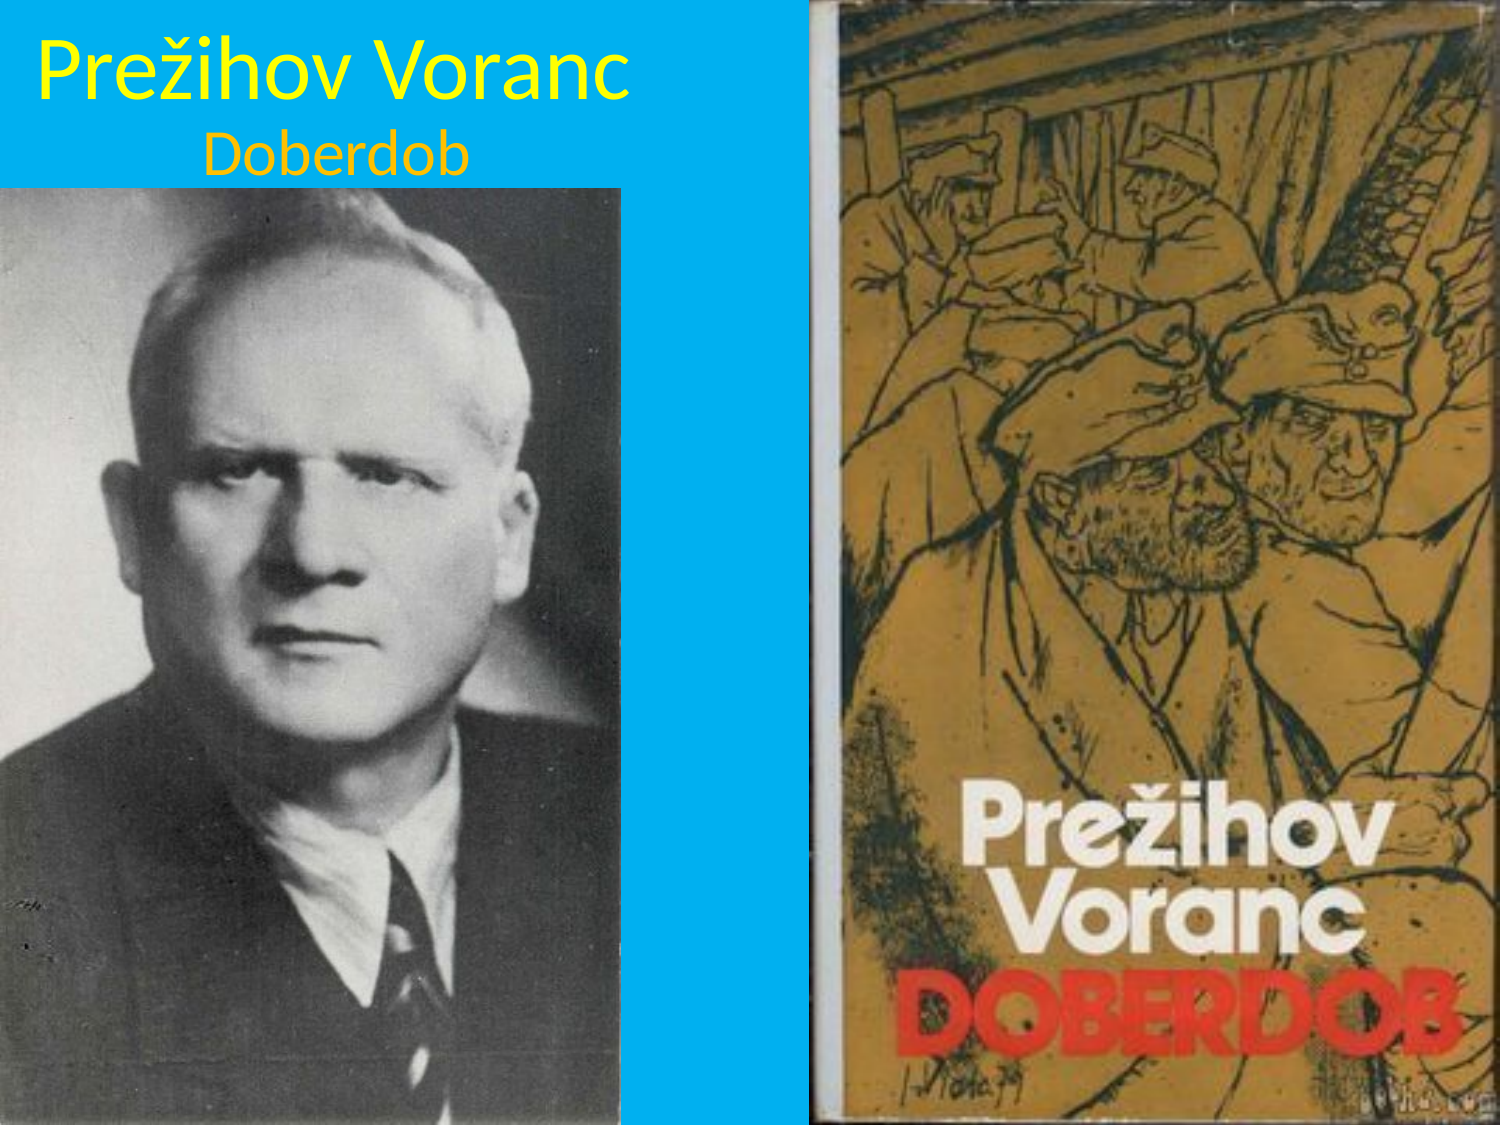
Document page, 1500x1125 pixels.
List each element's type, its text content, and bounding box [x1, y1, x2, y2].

title Prežihov Voranc [0, 0, 668, 126]
picture [810, 0, 1500, 1125]
subtitle Doberdob [159, 101, 514, 188]
picture [0, 189, 620, 1125]
